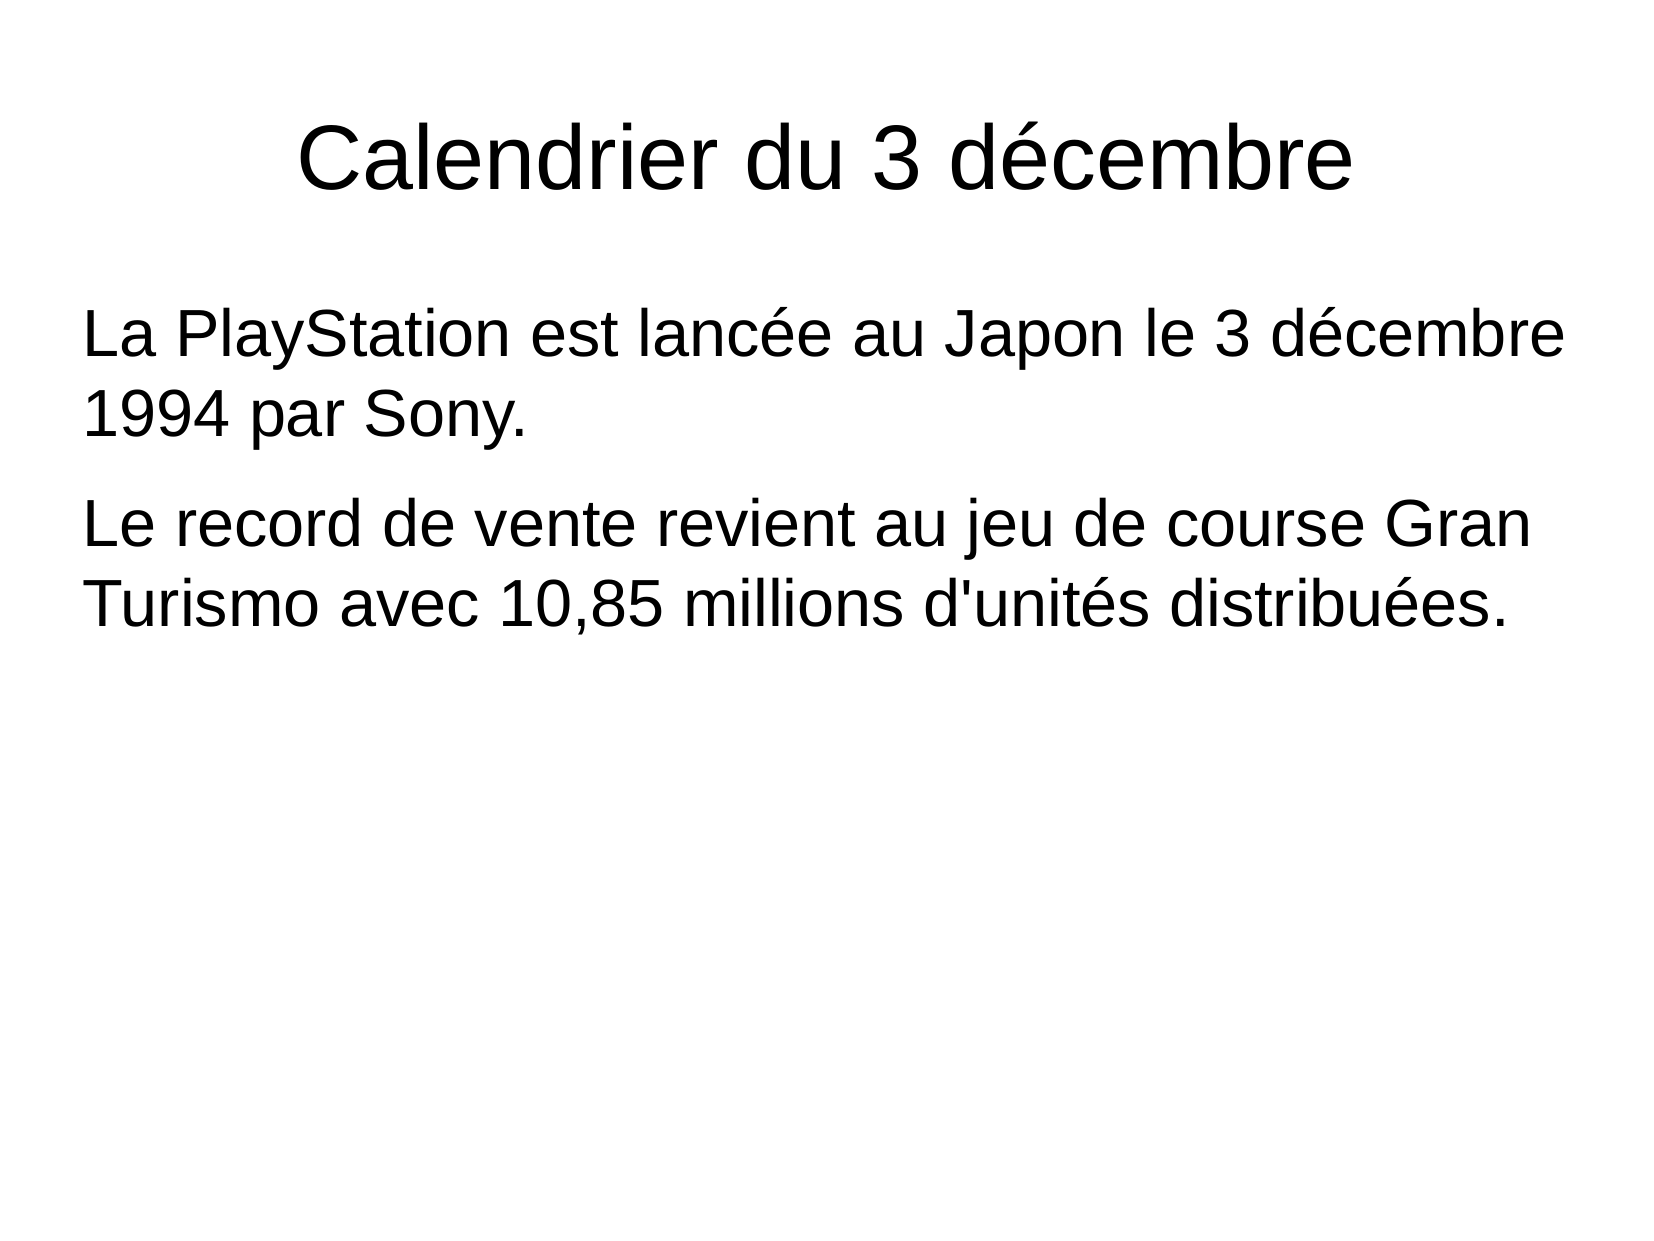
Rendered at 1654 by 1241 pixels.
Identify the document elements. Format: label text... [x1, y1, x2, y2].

list La PlayStation est lancée au Japon le 3 décembre 1994 par Sony. Le record de vente revient au jeu de course Gran Turismo avec 10,85 millions d'unités distribuées. [82, 290, 1571, 1109]
title Calendrier du 3 décembre [82, 49, 1571, 257]
